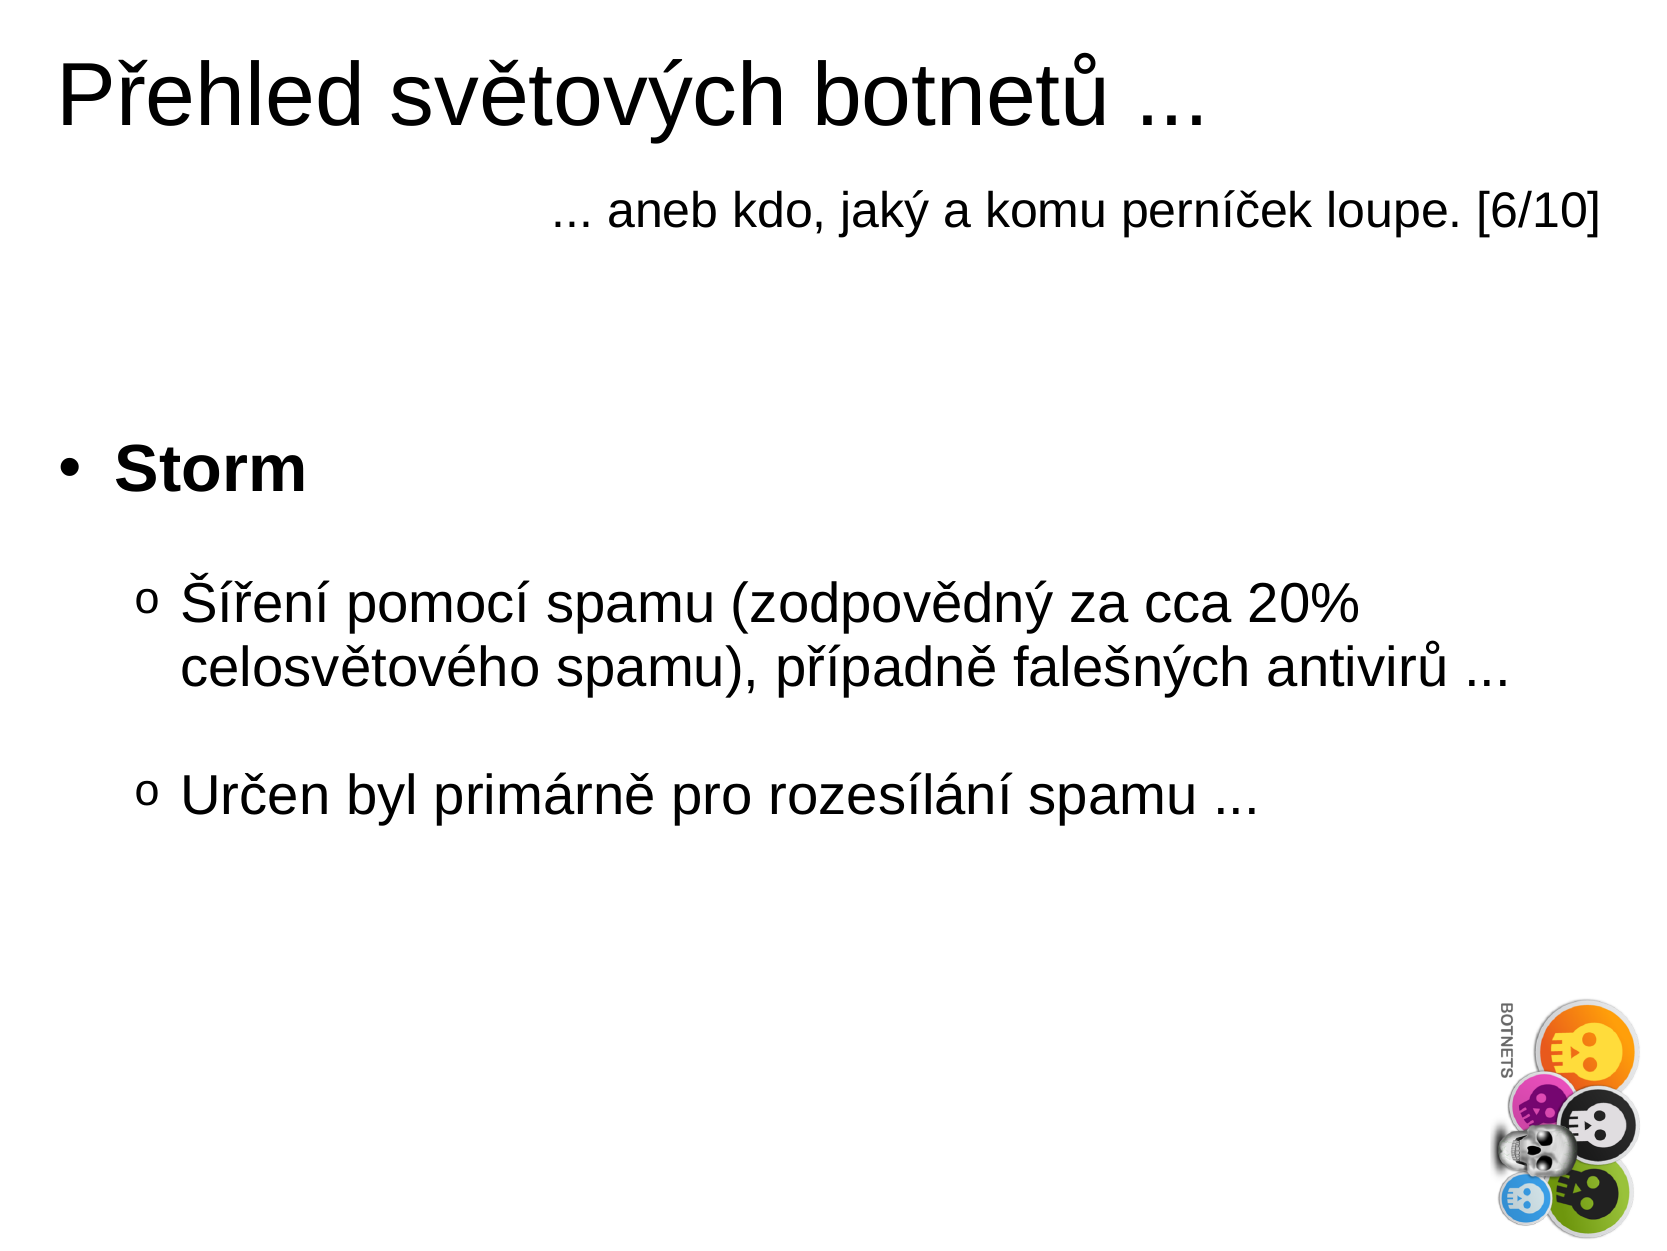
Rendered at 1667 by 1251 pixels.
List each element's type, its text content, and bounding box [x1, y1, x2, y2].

title Přehled světových botnetů ... ... aneb kdo, jaký a komu perníček loupe. [6/10] [56, 43, 1625, 250]
picture [1476, 996, 1648, 1241]
list Storm Šíření pomocí spamu (zodpovědný za cca 20% celosvětového spamu), případně falešných antivirů ... Určen byl primárně pro rozesílání spamu ... [39, 299, 1627, 1198]
